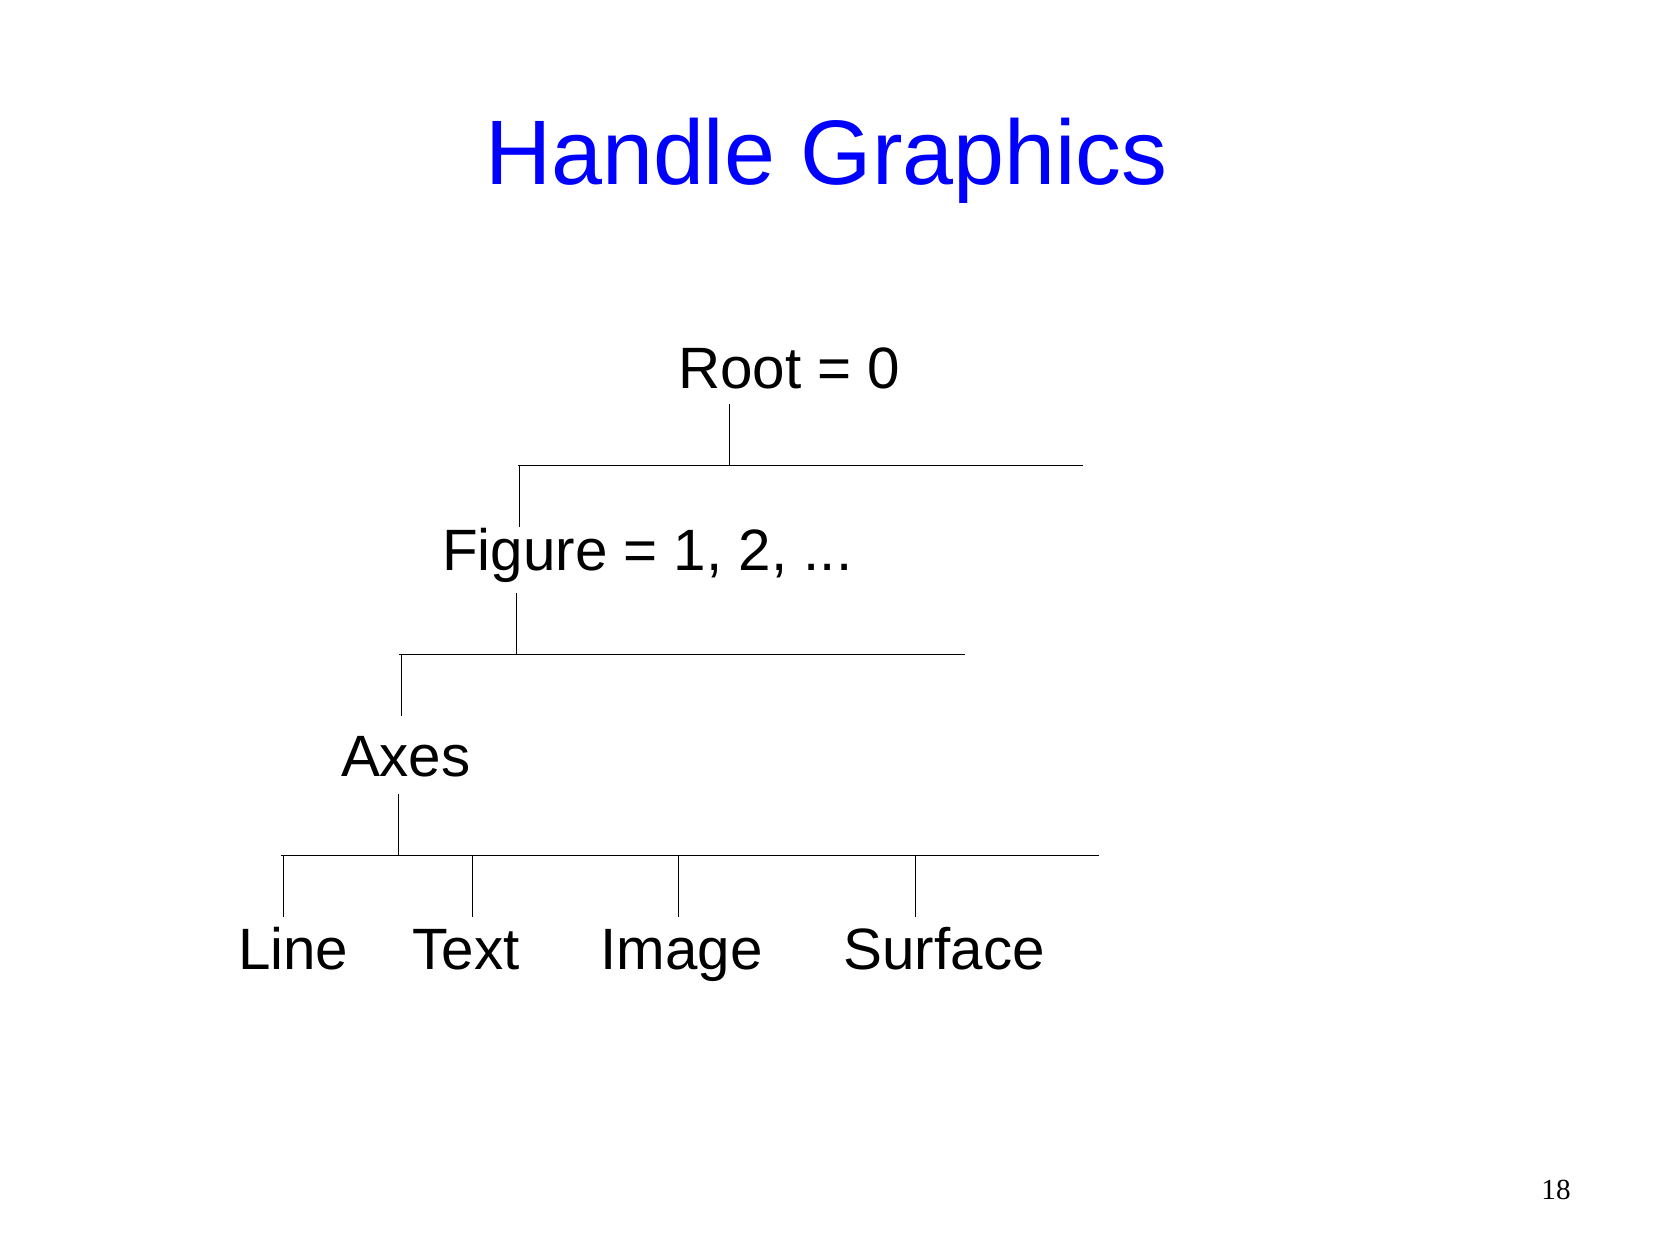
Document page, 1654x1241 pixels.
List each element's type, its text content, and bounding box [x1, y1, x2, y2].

title Handle Graphics [82, 49, 1571, 257]
text_box Root = 0 [663, 328, 965, 410]
text_box Line Text Image Surface [223, 909, 1189, 990]
text_box Axes [326, 716, 549, 843]
text_box Figure = 1, 2, ... [427, 510, 916, 591]
